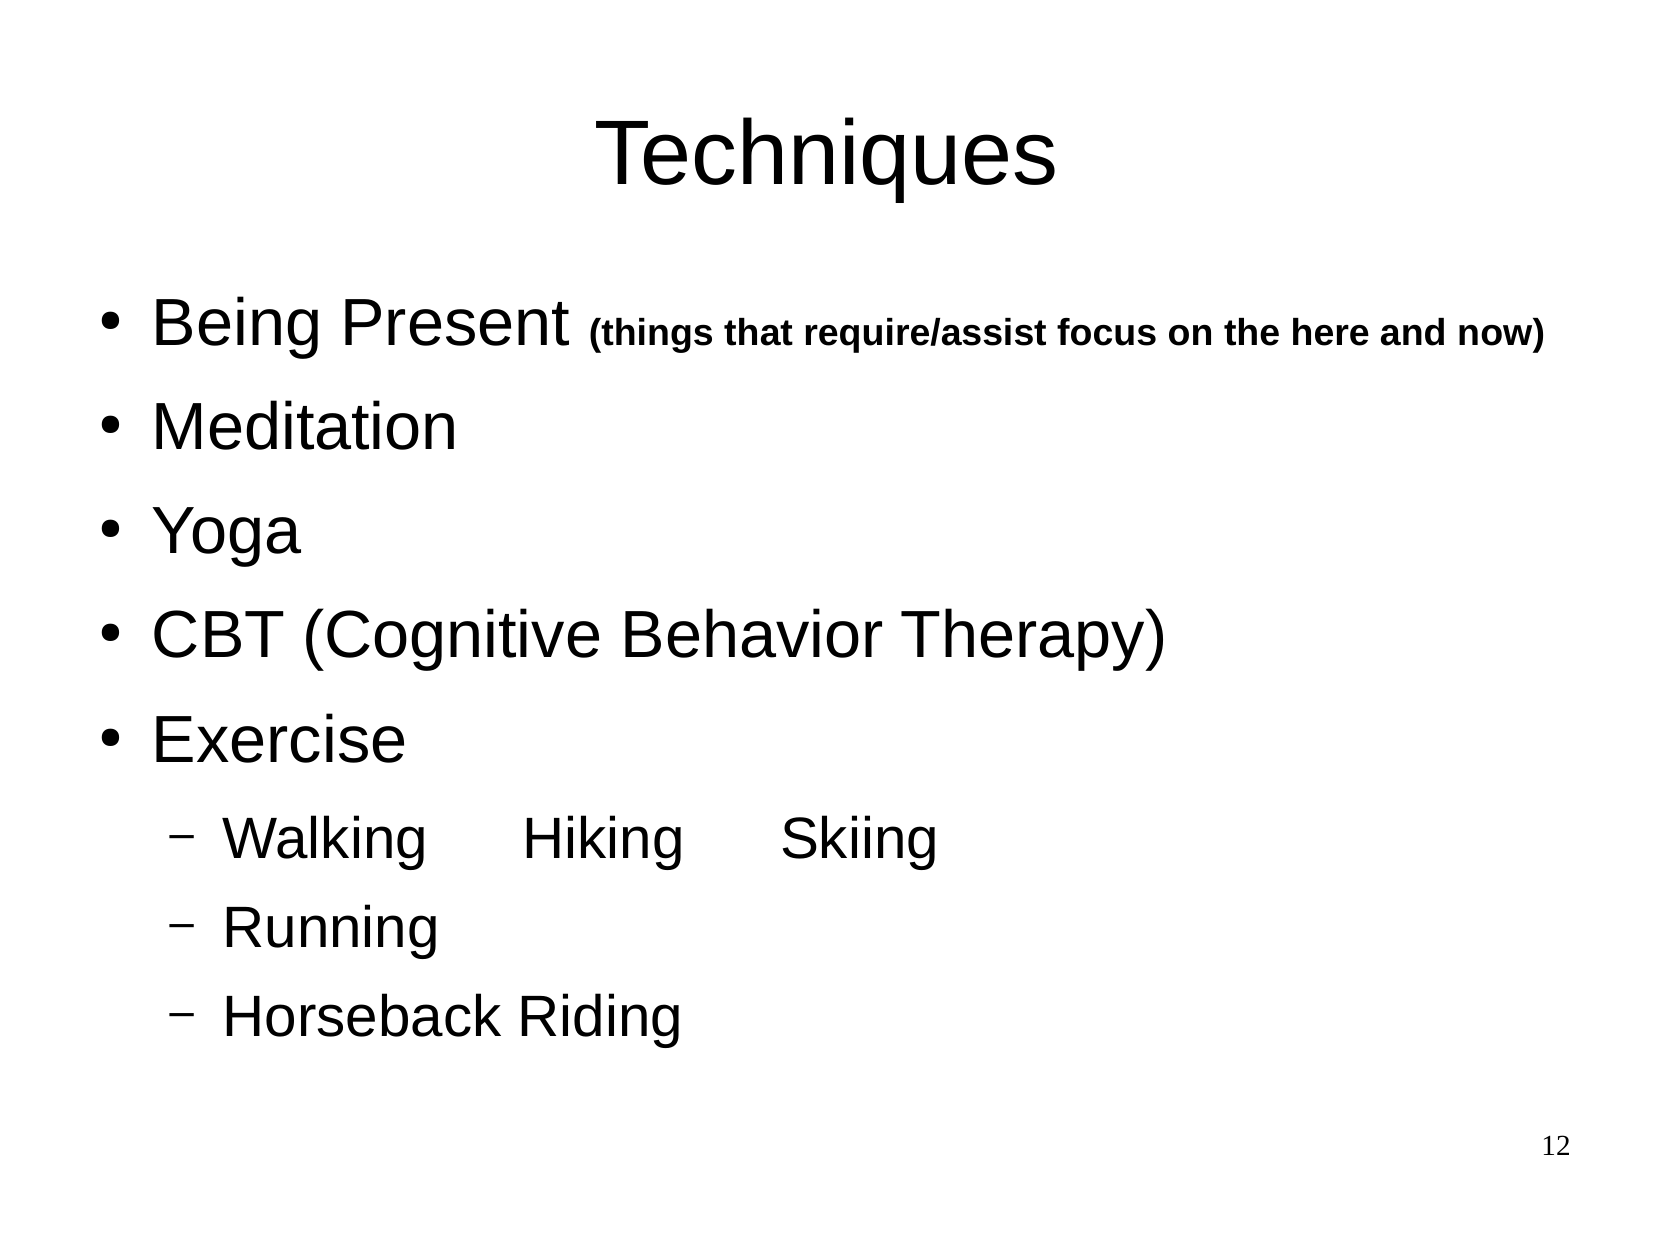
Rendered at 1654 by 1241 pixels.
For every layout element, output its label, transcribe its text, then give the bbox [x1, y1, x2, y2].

title Techniques [82, 49, 1571, 257]
list Being Present (things that require/assist focus on the here and now) Meditation Yoga CBT (Cognitive Behavior Therapy) Exercise Walking Hiking Skiing Running Horseback Riding [80, 284, 1570, 1104]
